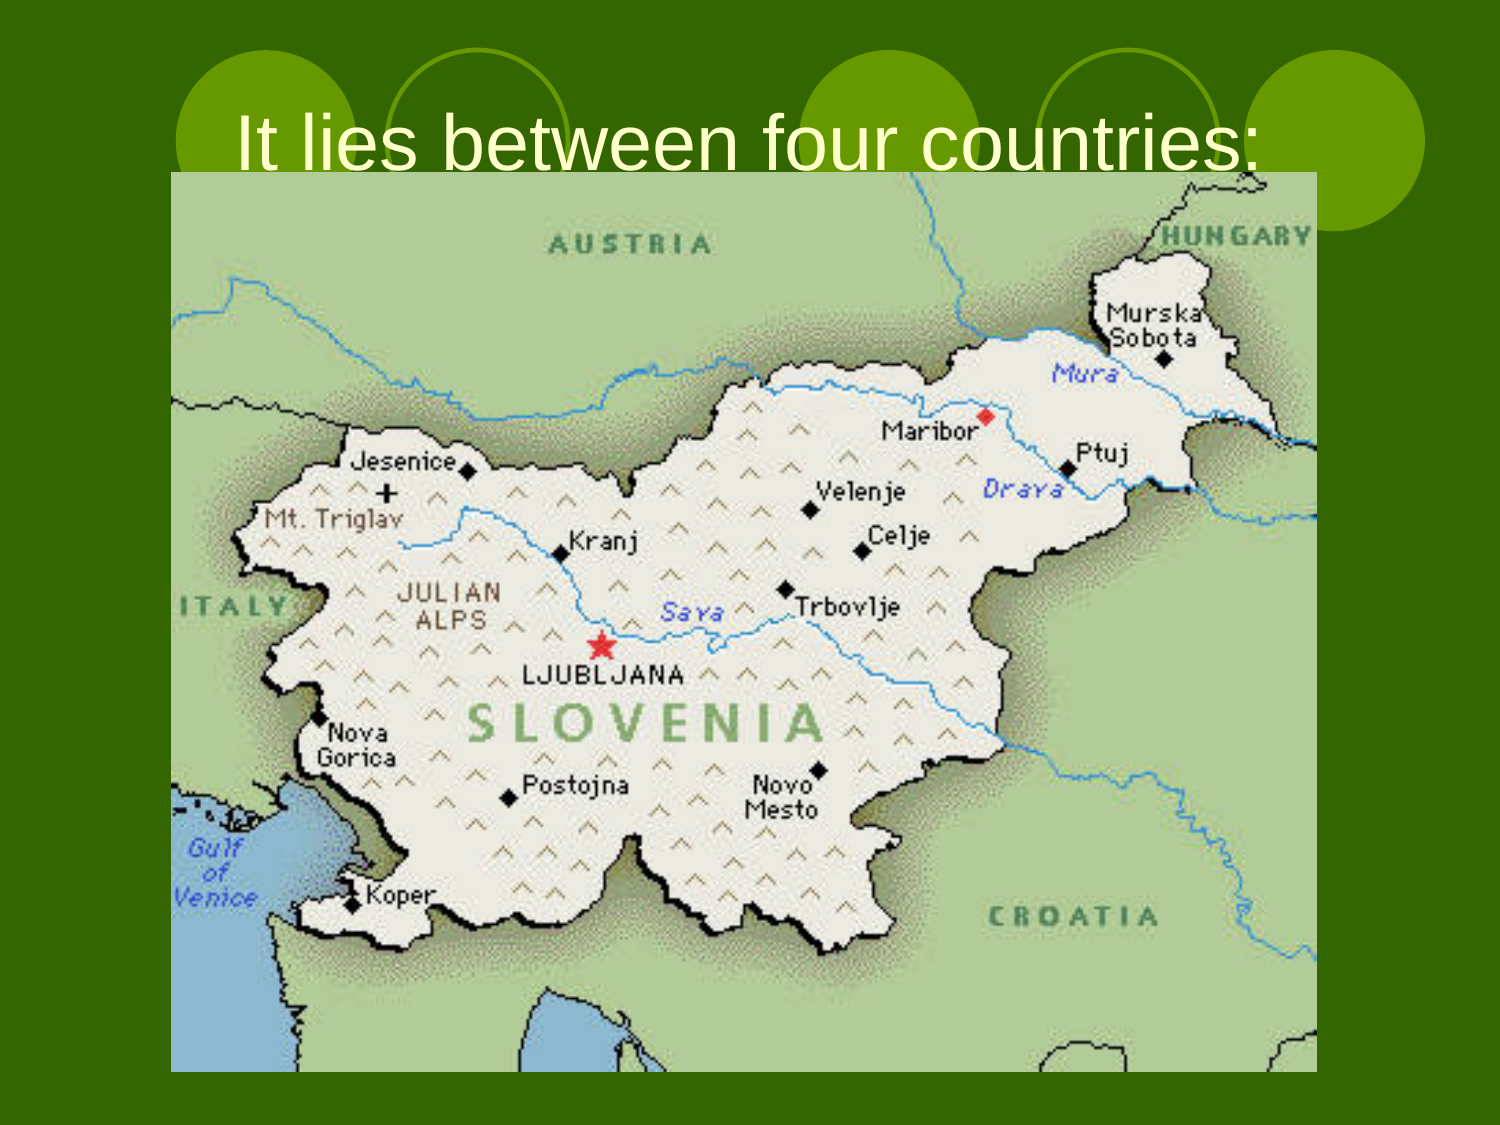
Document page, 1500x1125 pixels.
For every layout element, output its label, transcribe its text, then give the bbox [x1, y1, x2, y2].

title It lies between four countries: [75, 45, 1425, 233]
picture [171, 233, 1317, 1072]
